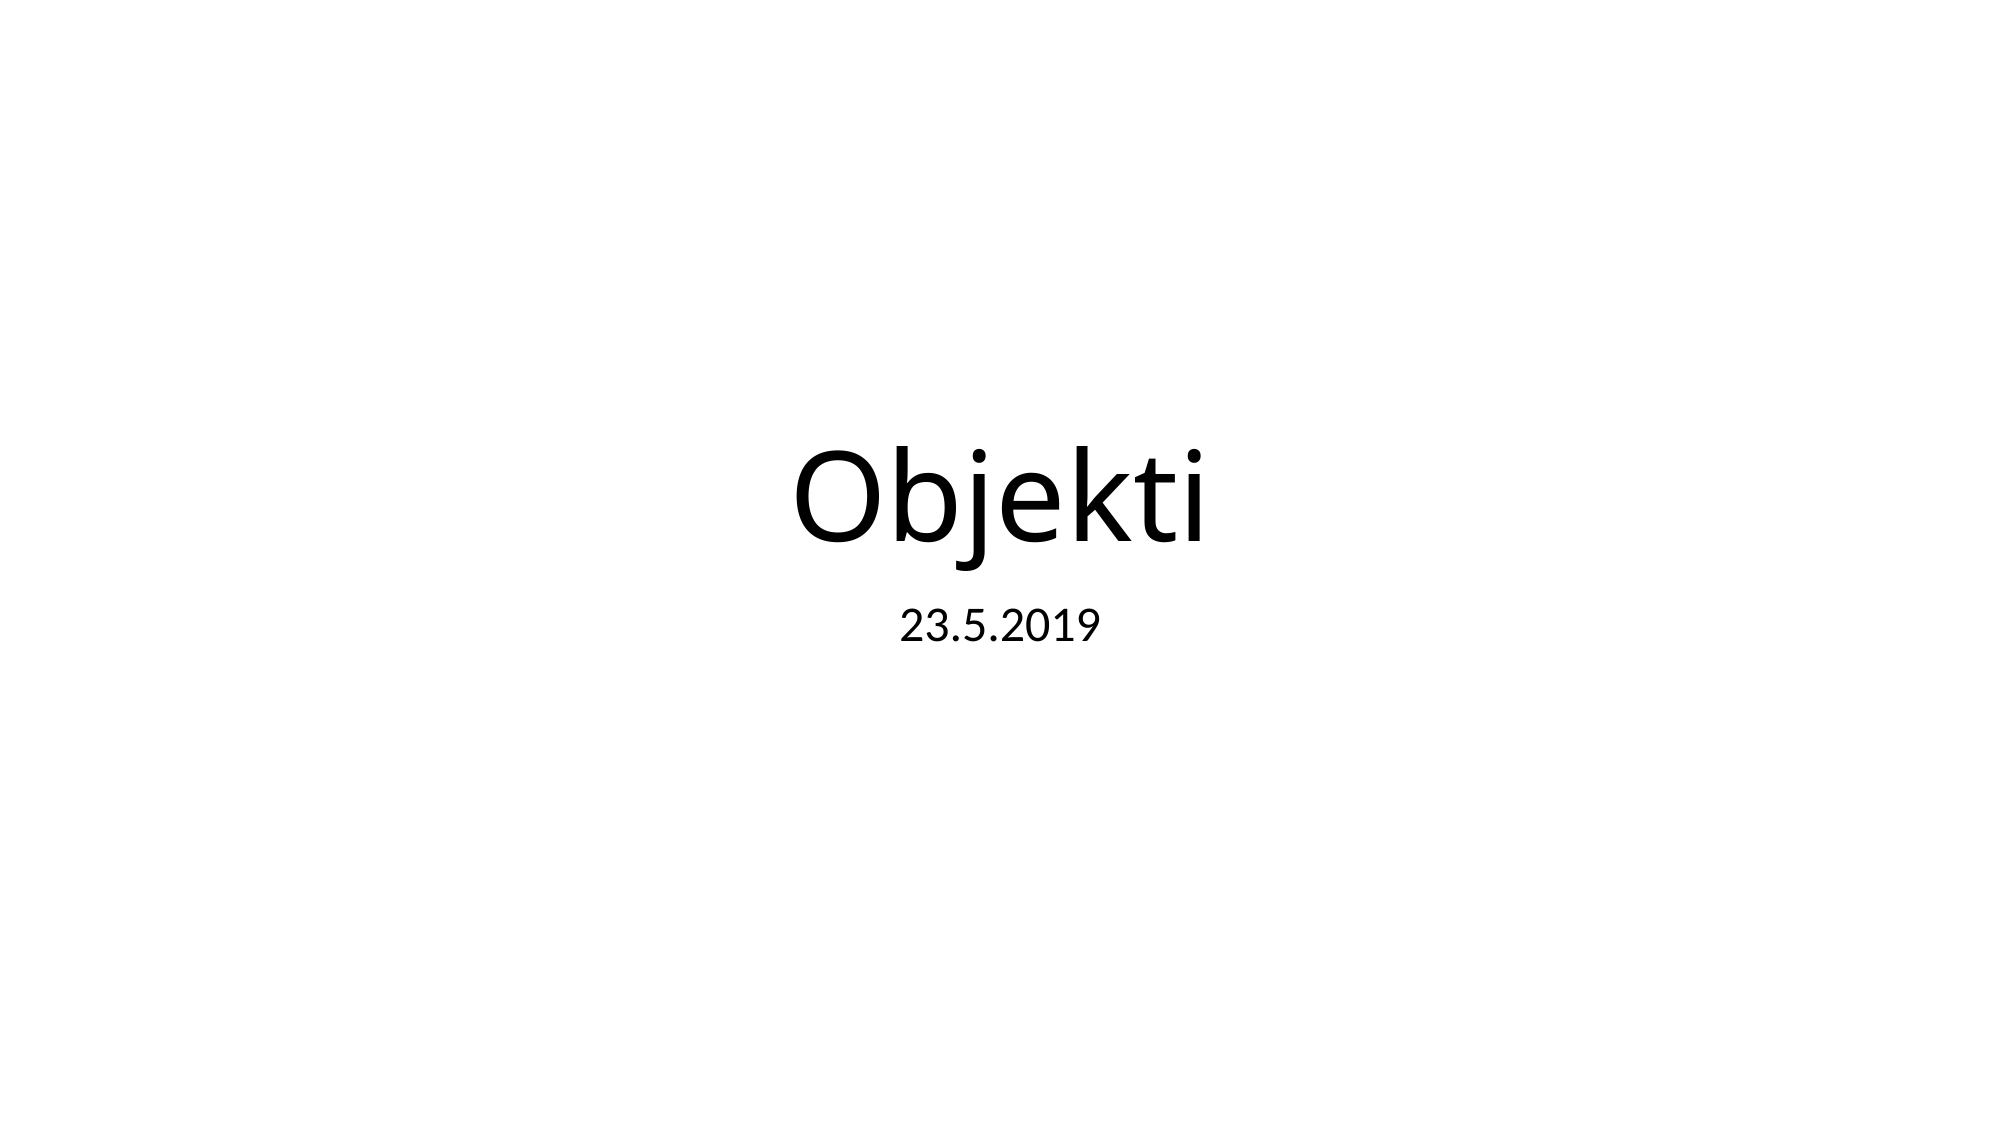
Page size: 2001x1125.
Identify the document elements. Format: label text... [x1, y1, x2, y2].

subtitle 23.5.2019 [249, 590, 1750, 863]
title Objekti [249, 184, 1750, 576]
